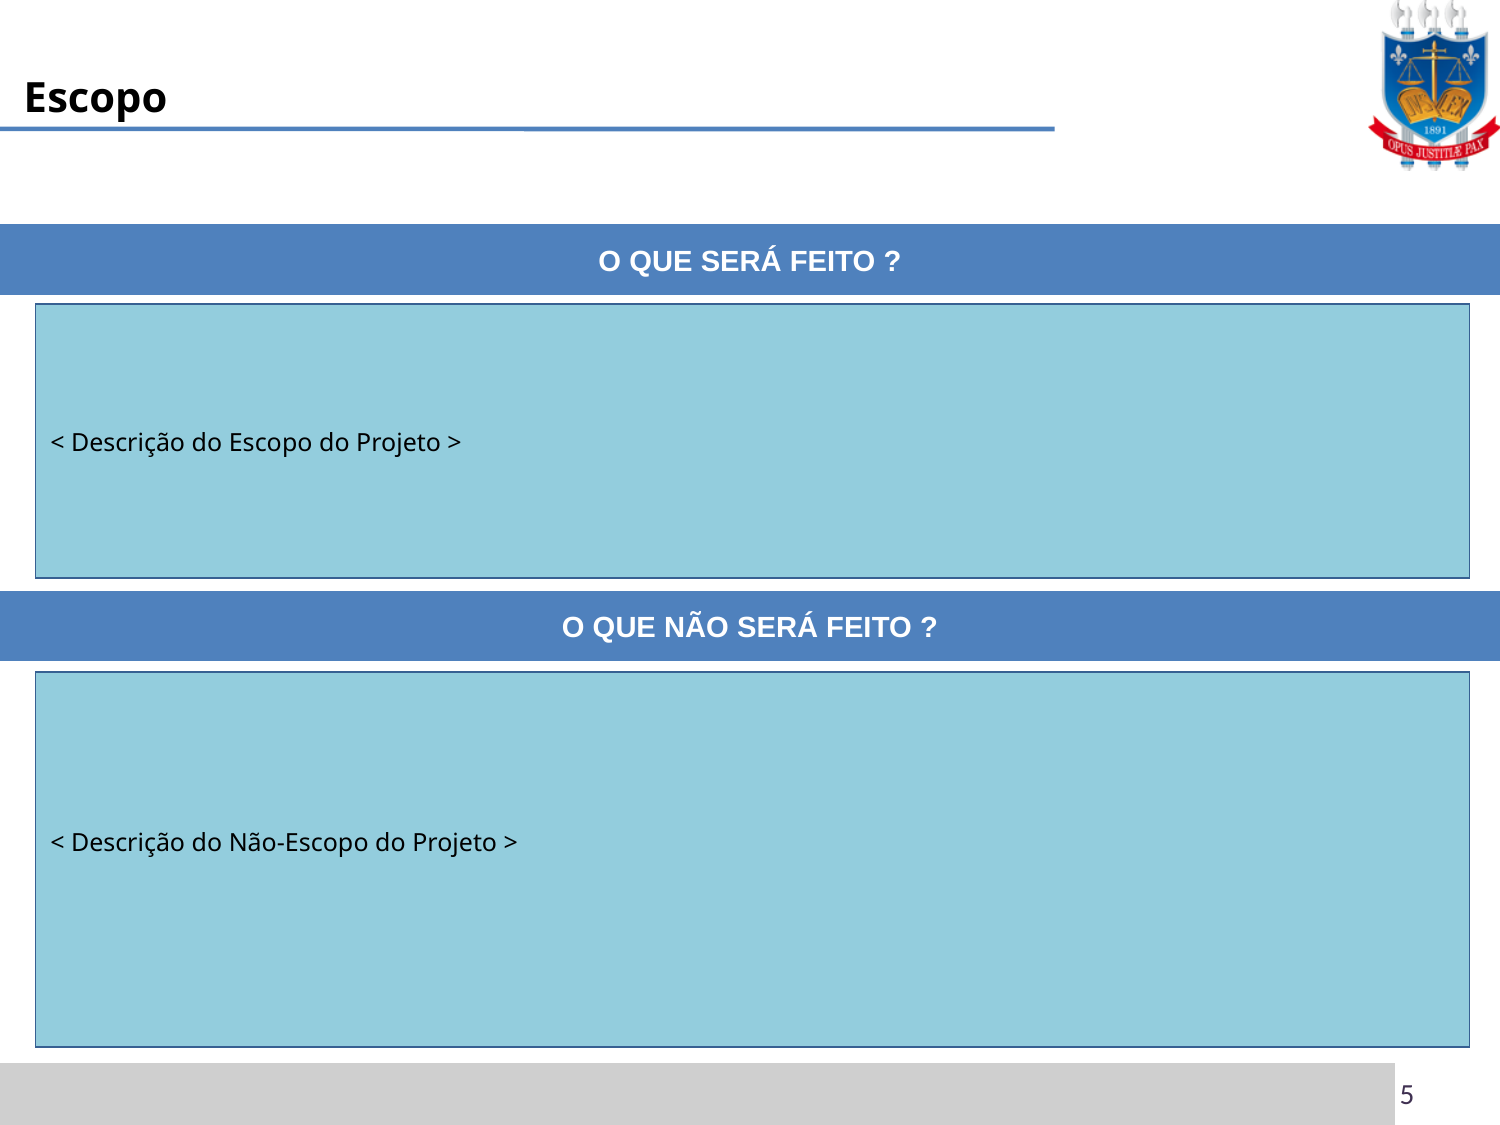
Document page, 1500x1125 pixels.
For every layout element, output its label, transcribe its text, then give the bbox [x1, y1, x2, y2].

text_box Escopo [23, 70, 159, 121]
text_box O QUE SERÁ FEITO ? [0, 224, 1500, 295]
text_box < Descrição do Escopo do Projeto > [35, 304, 1469, 578]
text_box < Descrição do Não-Escopo do Projeto > [35, 672, 1469, 1047]
text_box O QUE NÃO SERÁ FEITO ? [0, 591, 1500, 661]
picture [1368, 0, 1500, 171]
